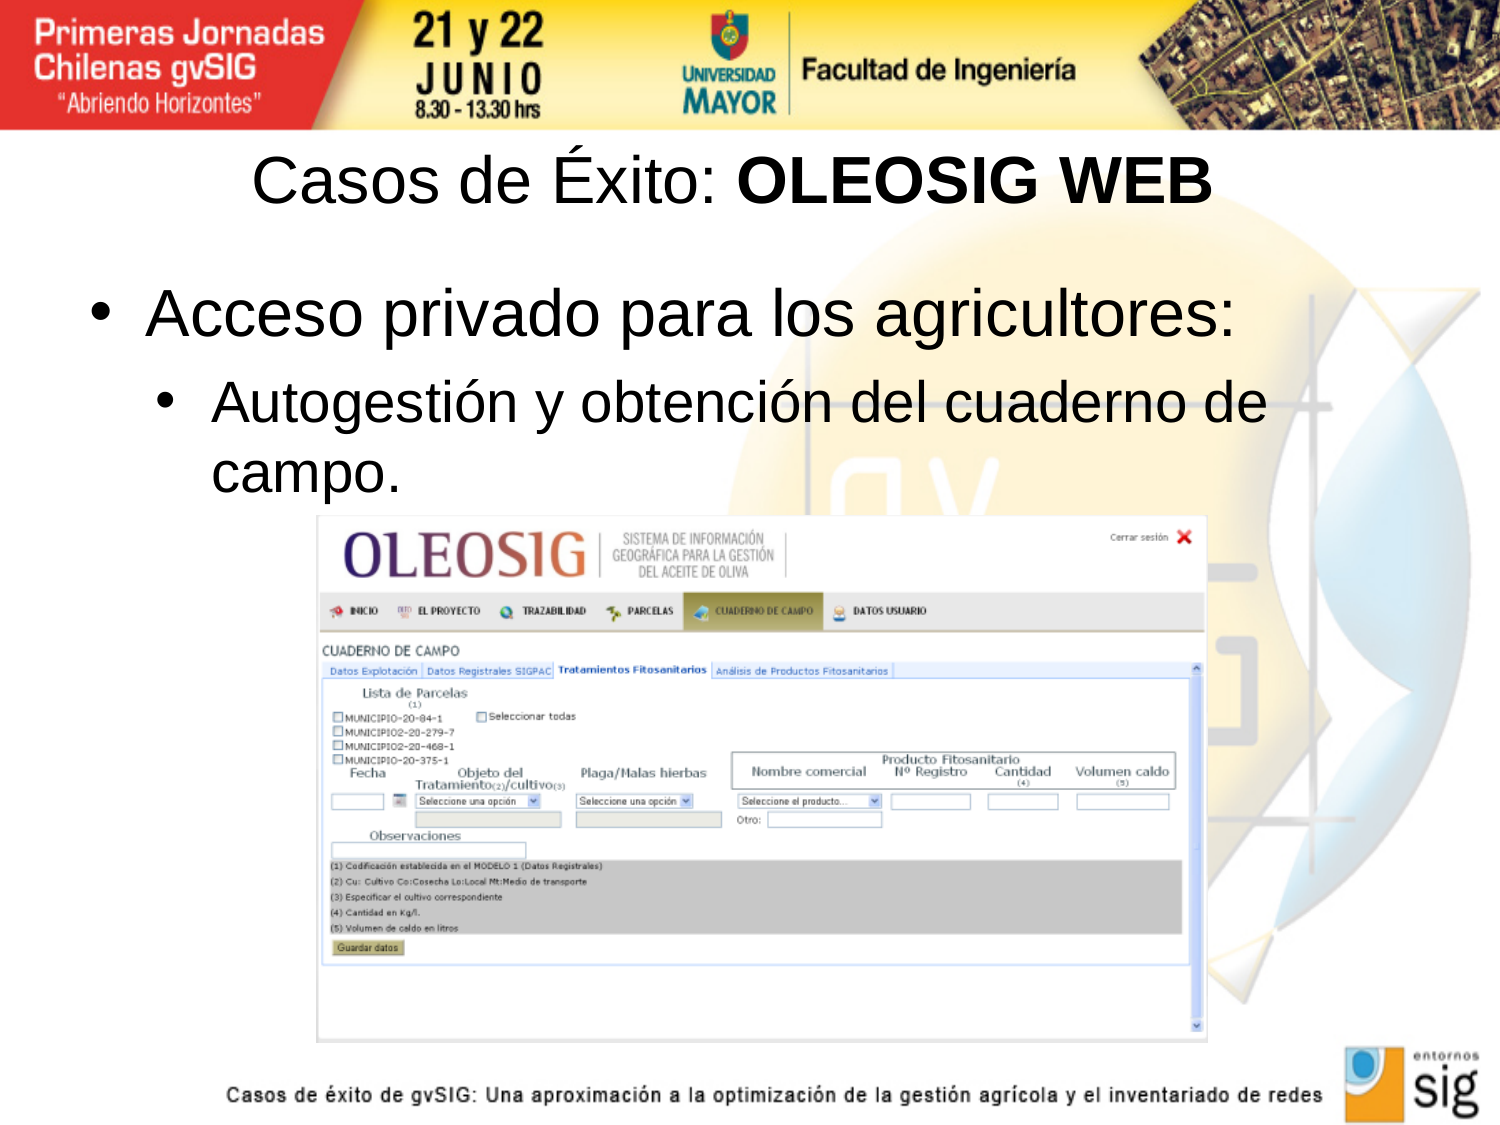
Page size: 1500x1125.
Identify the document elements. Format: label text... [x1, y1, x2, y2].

list Acceso privado para los agricultores: Autogestión y obtención del cuaderno de campo. [74, 262, 1341, 938]
title Casos de Éxito: OLEOSIG WEB [58, 93, 1409, 261]
picture [0, 0, 1500, 1125]
